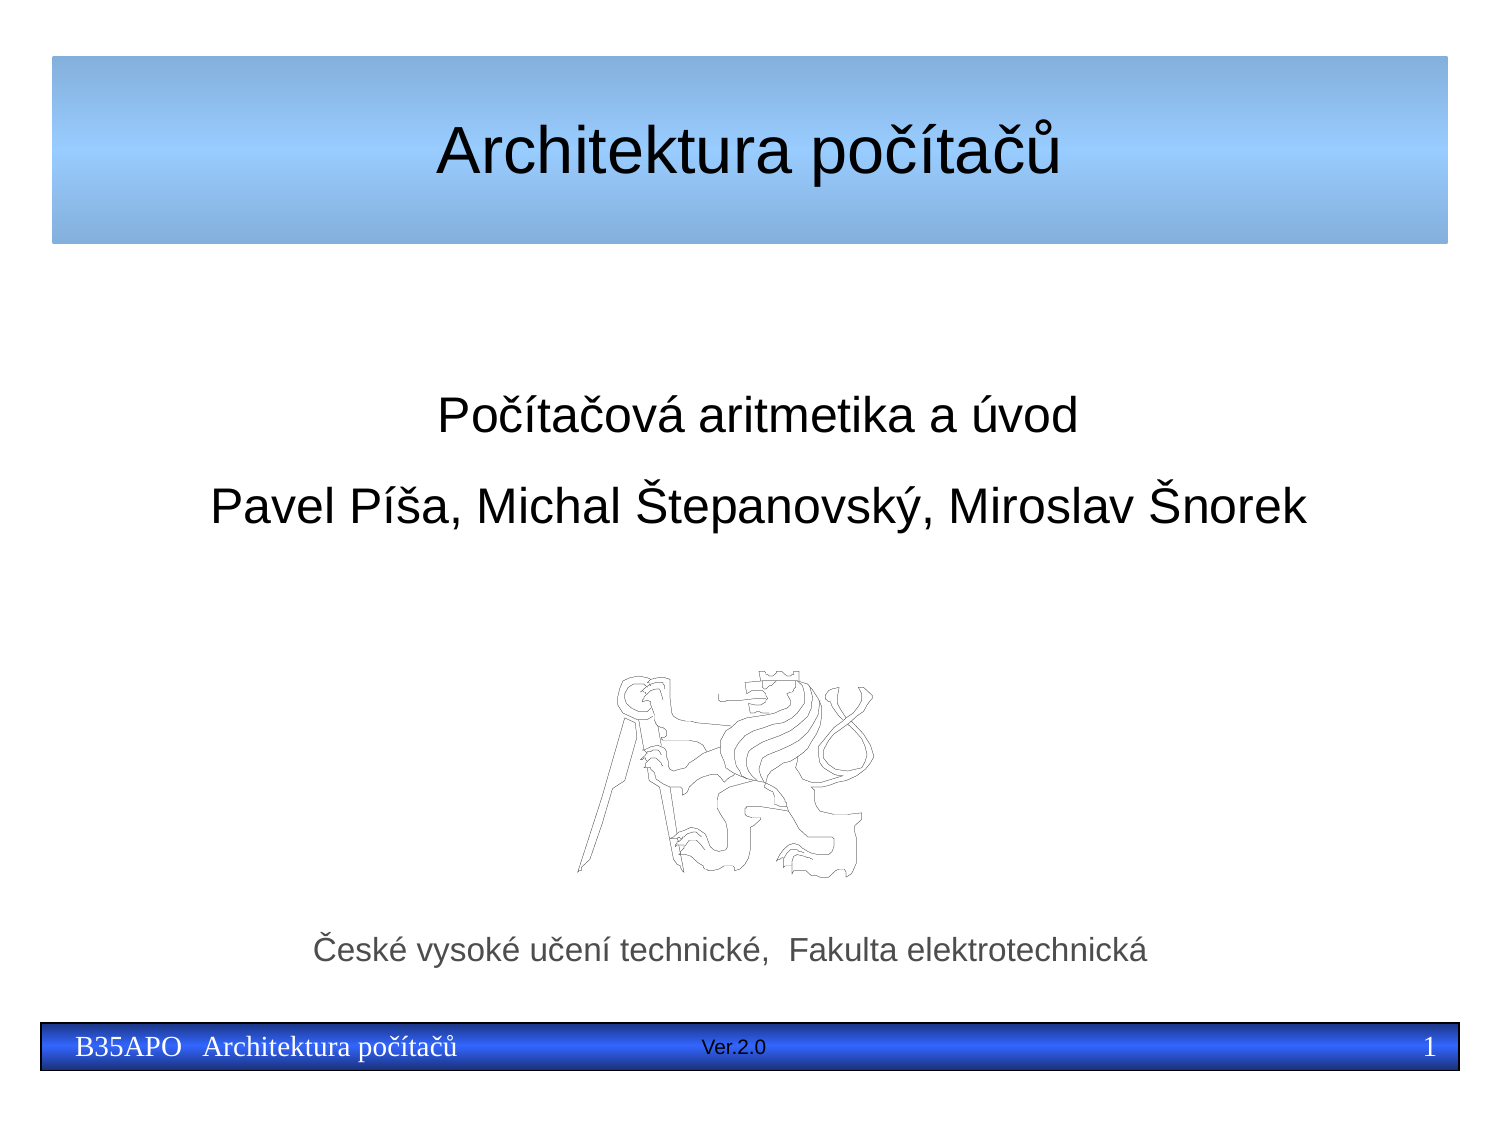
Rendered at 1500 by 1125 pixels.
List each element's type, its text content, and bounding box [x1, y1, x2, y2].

chart [574, 668, 879, 884]
text_box Ver.2.0 [686, 1028, 805, 1065]
text_box České vysoké učení technické, Fakulta elektrotechnická [298, 920, 1202, 977]
text_box Počítačová aritmetika a úvod Pavel Píša, Michal Štepanovský, Miroslav Šnorek [53, 374, 1447, 542]
title Architektura počítačů [52, 56, 1448, 244]
